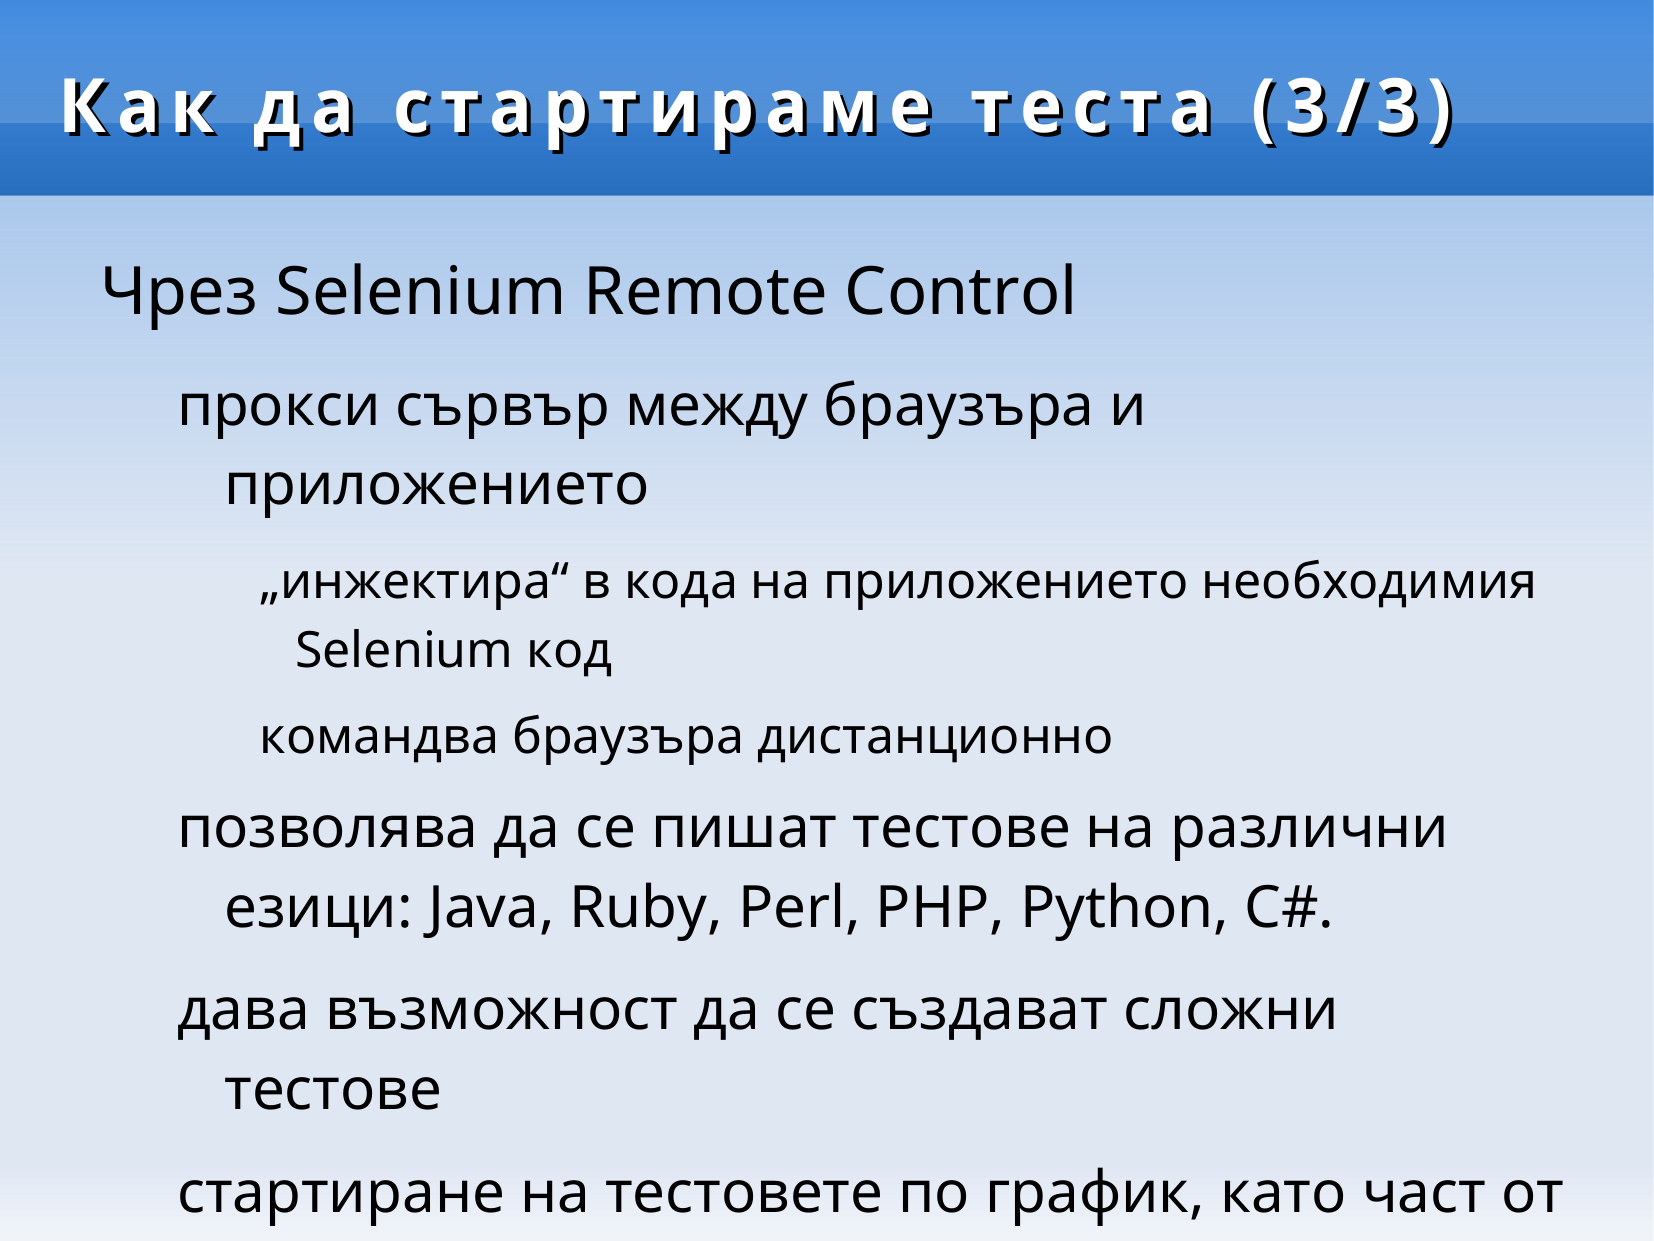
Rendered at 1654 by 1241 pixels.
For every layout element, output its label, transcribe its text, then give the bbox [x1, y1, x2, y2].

picture [0, 0, 1654, 1241]
list Чрез Selenium Remote Control прокси сървър между браузъра и приложението „инжектира“ в кода на приложението необходимия Selenium код командва браузъра дистанционно позволява да се пишат тестове на различни езици: Java, Ruby, Perl, PHP, Python, C#. дава възможност да се създават сложни тестове стартиране на тестовете по график, като част от процеса на разработка например при промяна на кода в SVN/CVS [82, 242, 1571, 1119]
title Как да стартираме теста (3/3) [59, 36, 1613, 171]
